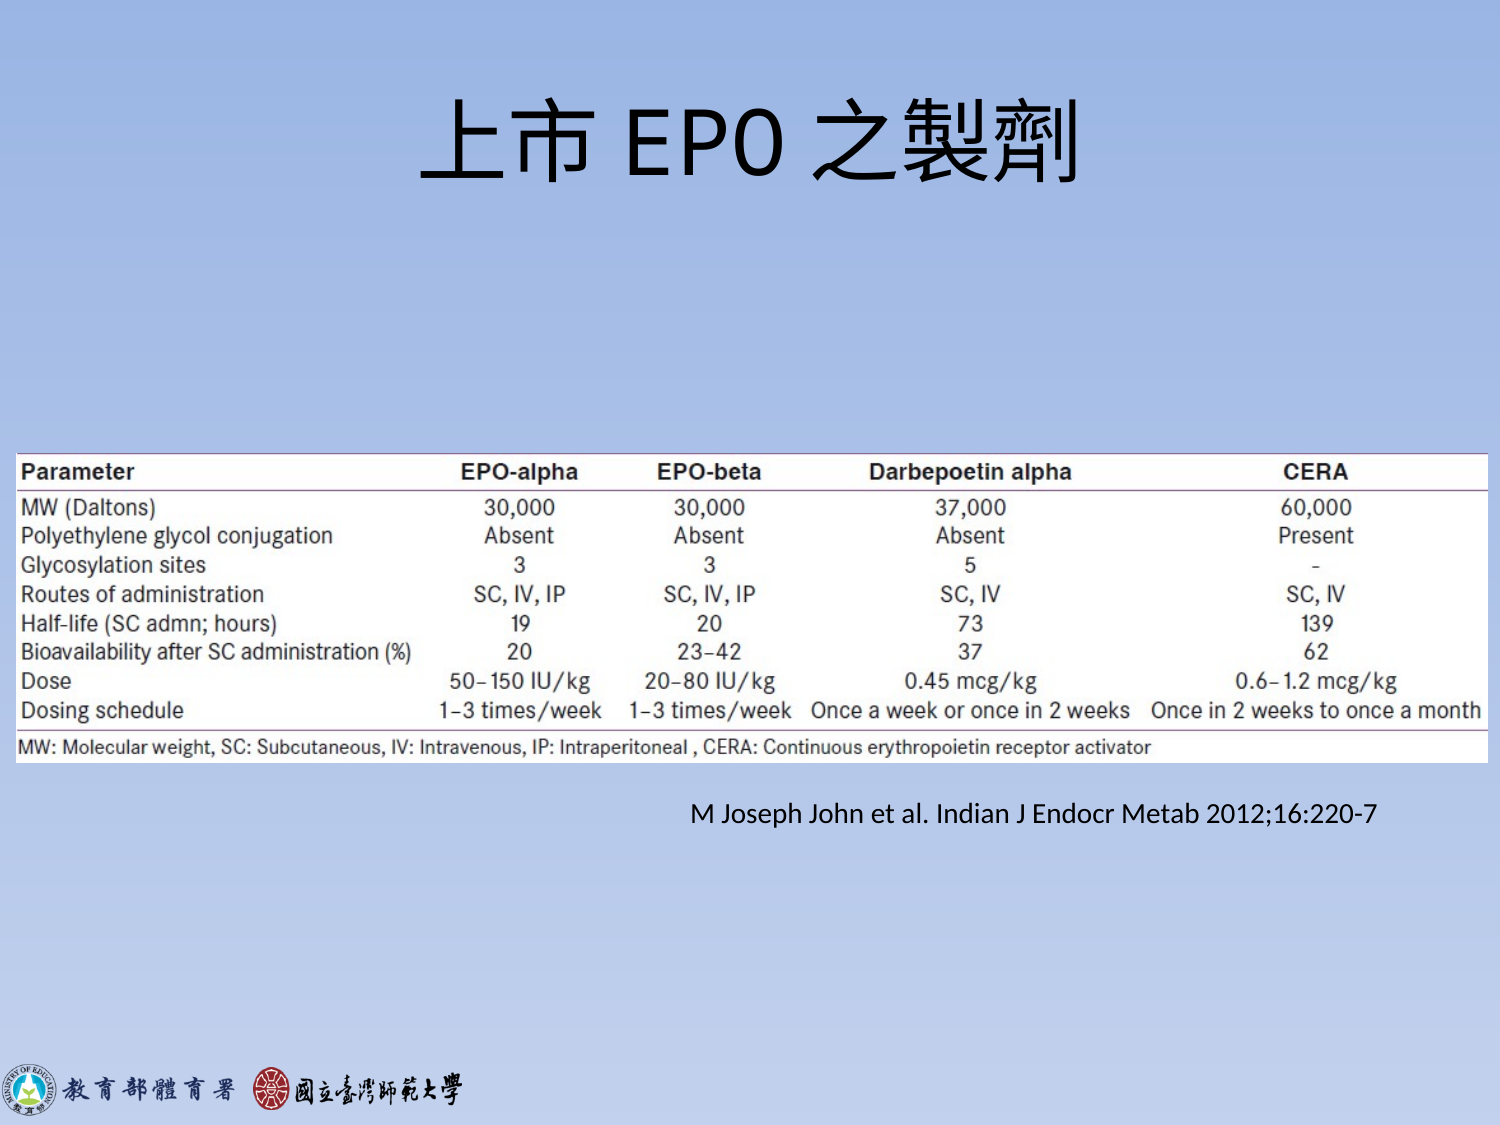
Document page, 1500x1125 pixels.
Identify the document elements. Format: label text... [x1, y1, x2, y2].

picture [16, 453, 1488, 763]
title 上市EPO之製劑 [75, 45, 1426, 233]
text_box M Joseph John et al. Indian J Endocr Metab 2012;16:220-7 [675, 787, 1394, 837]
